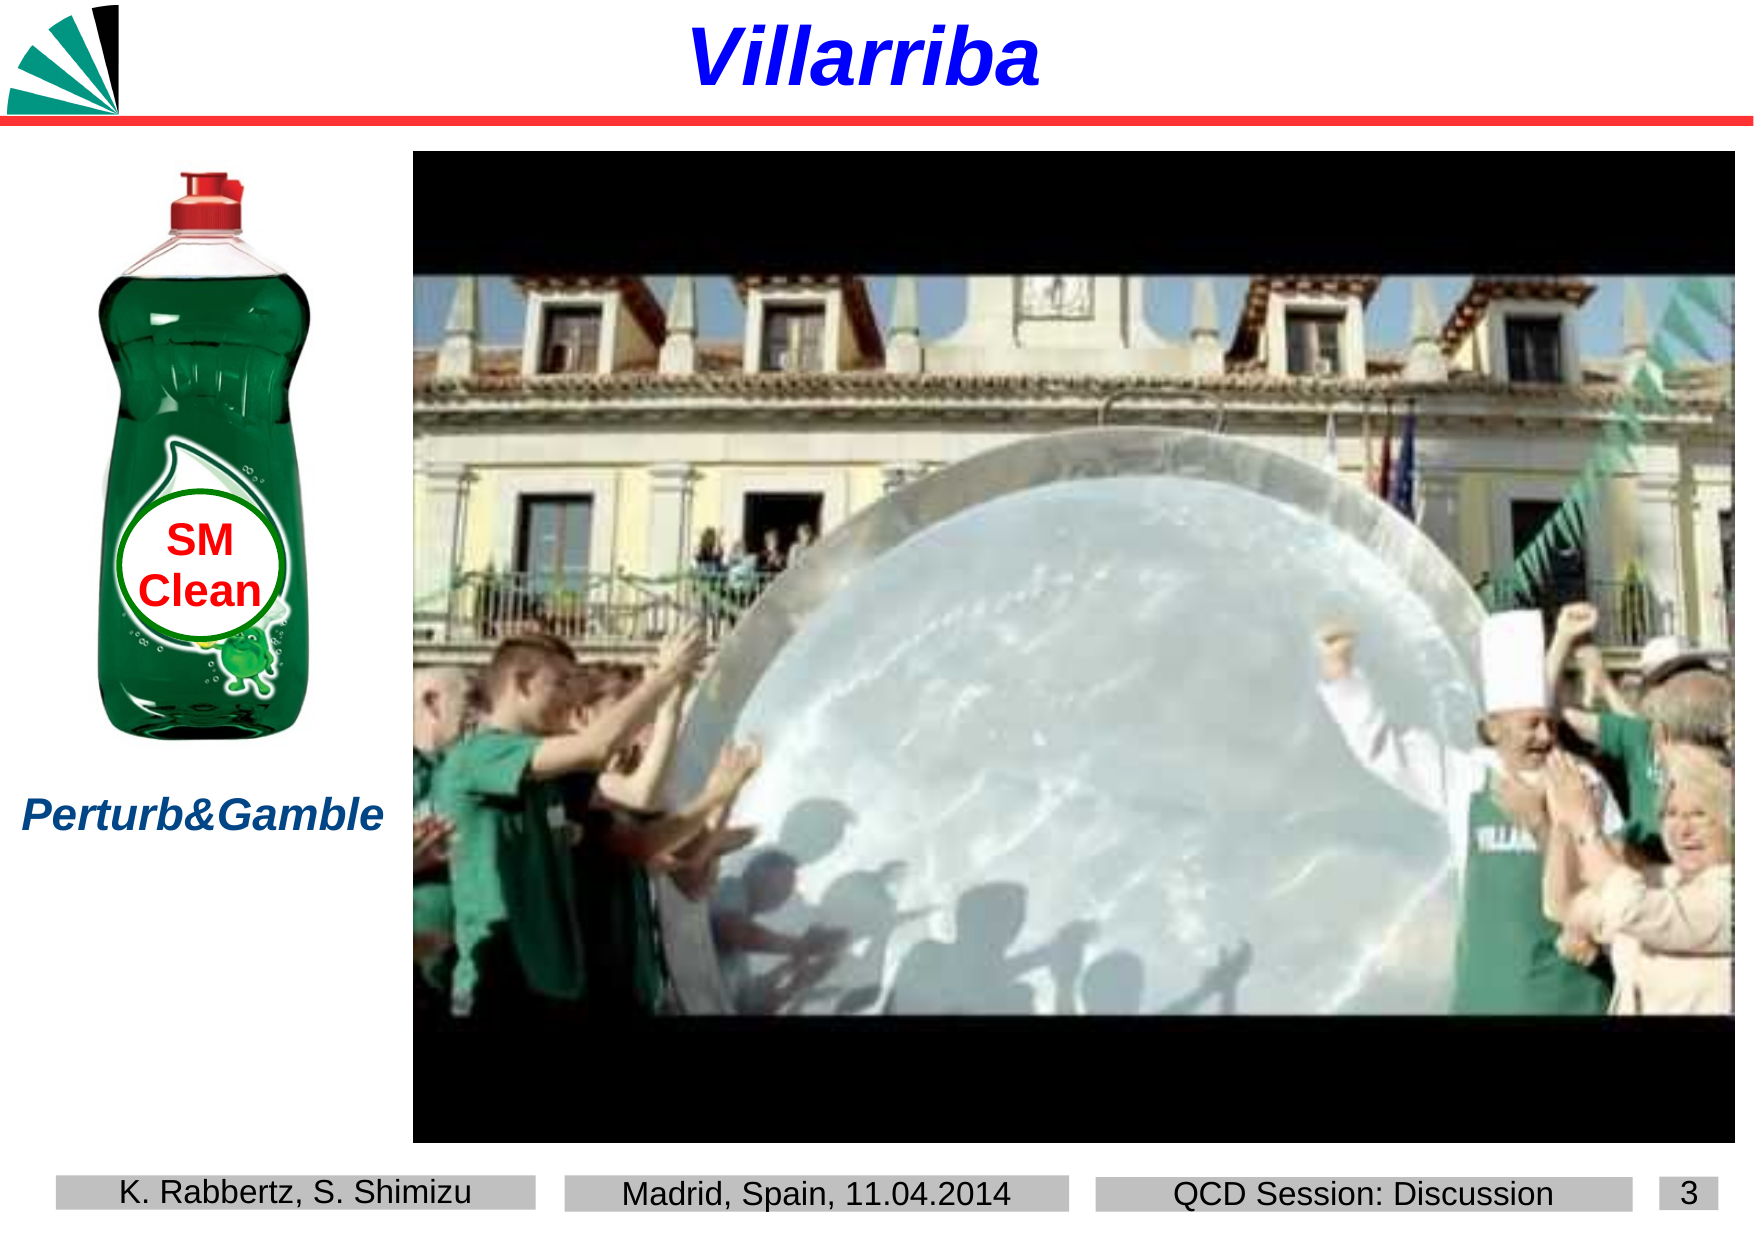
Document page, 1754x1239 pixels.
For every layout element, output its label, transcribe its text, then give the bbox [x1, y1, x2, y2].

picture [413, 151, 1735, 1143]
text_box Perturb&Gamble [9, 782, 397, 846]
title Villarriba [123, 0, 1606, 114]
text_box SM Clean [119, 491, 282, 640]
picture [84, 159, 321, 752]
picture [7, 5, 119, 116]
